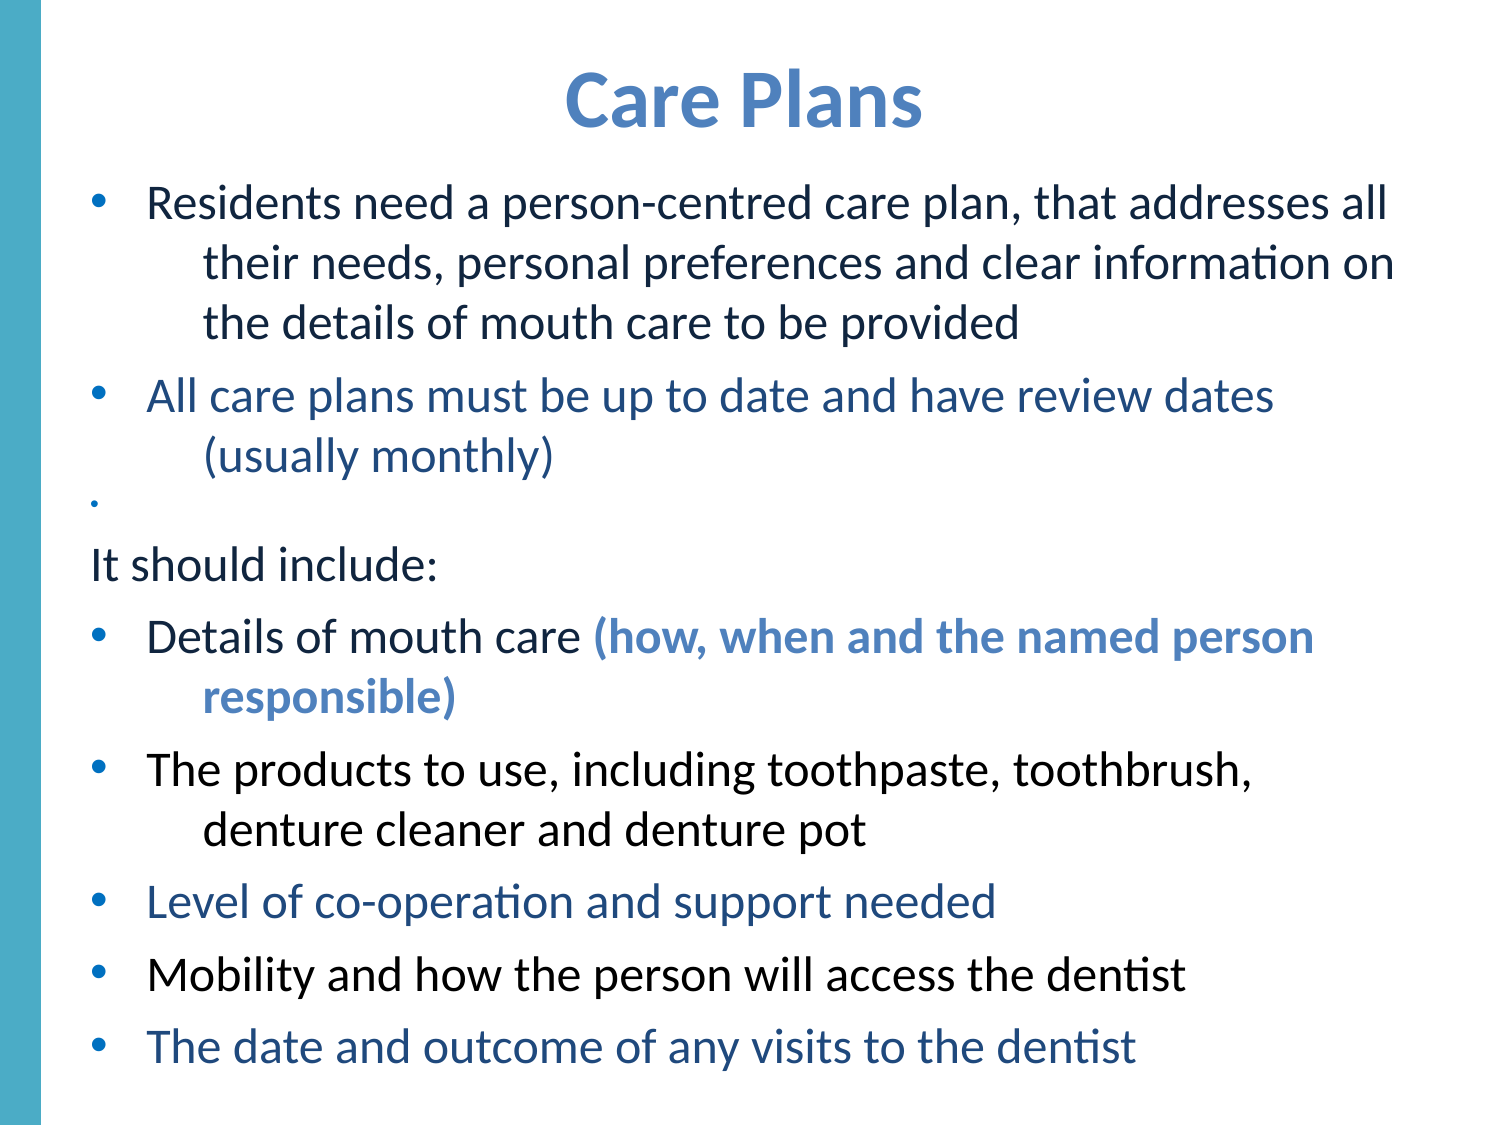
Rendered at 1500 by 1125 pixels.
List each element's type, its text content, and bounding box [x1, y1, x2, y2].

list Residents need a person-centred care plan, that addresses all their needs, personal preferences and clear information on the details of mouth care to be provided All care plans must be up to date and have review dates (usually monthly) It should include: Details of mouth care (how, when and the named person responsible) The products to use, including toothpaste, toothbrush, denture cleaner and denture pot Level of co-operation and support needed Mobility and how the person will access the dentist The date and outcome of any visits to the dentist [75, 162, 1426, 1101]
text_box [0, 0, 41, 1125]
title Care Plans [69, 0, 1420, 188]
